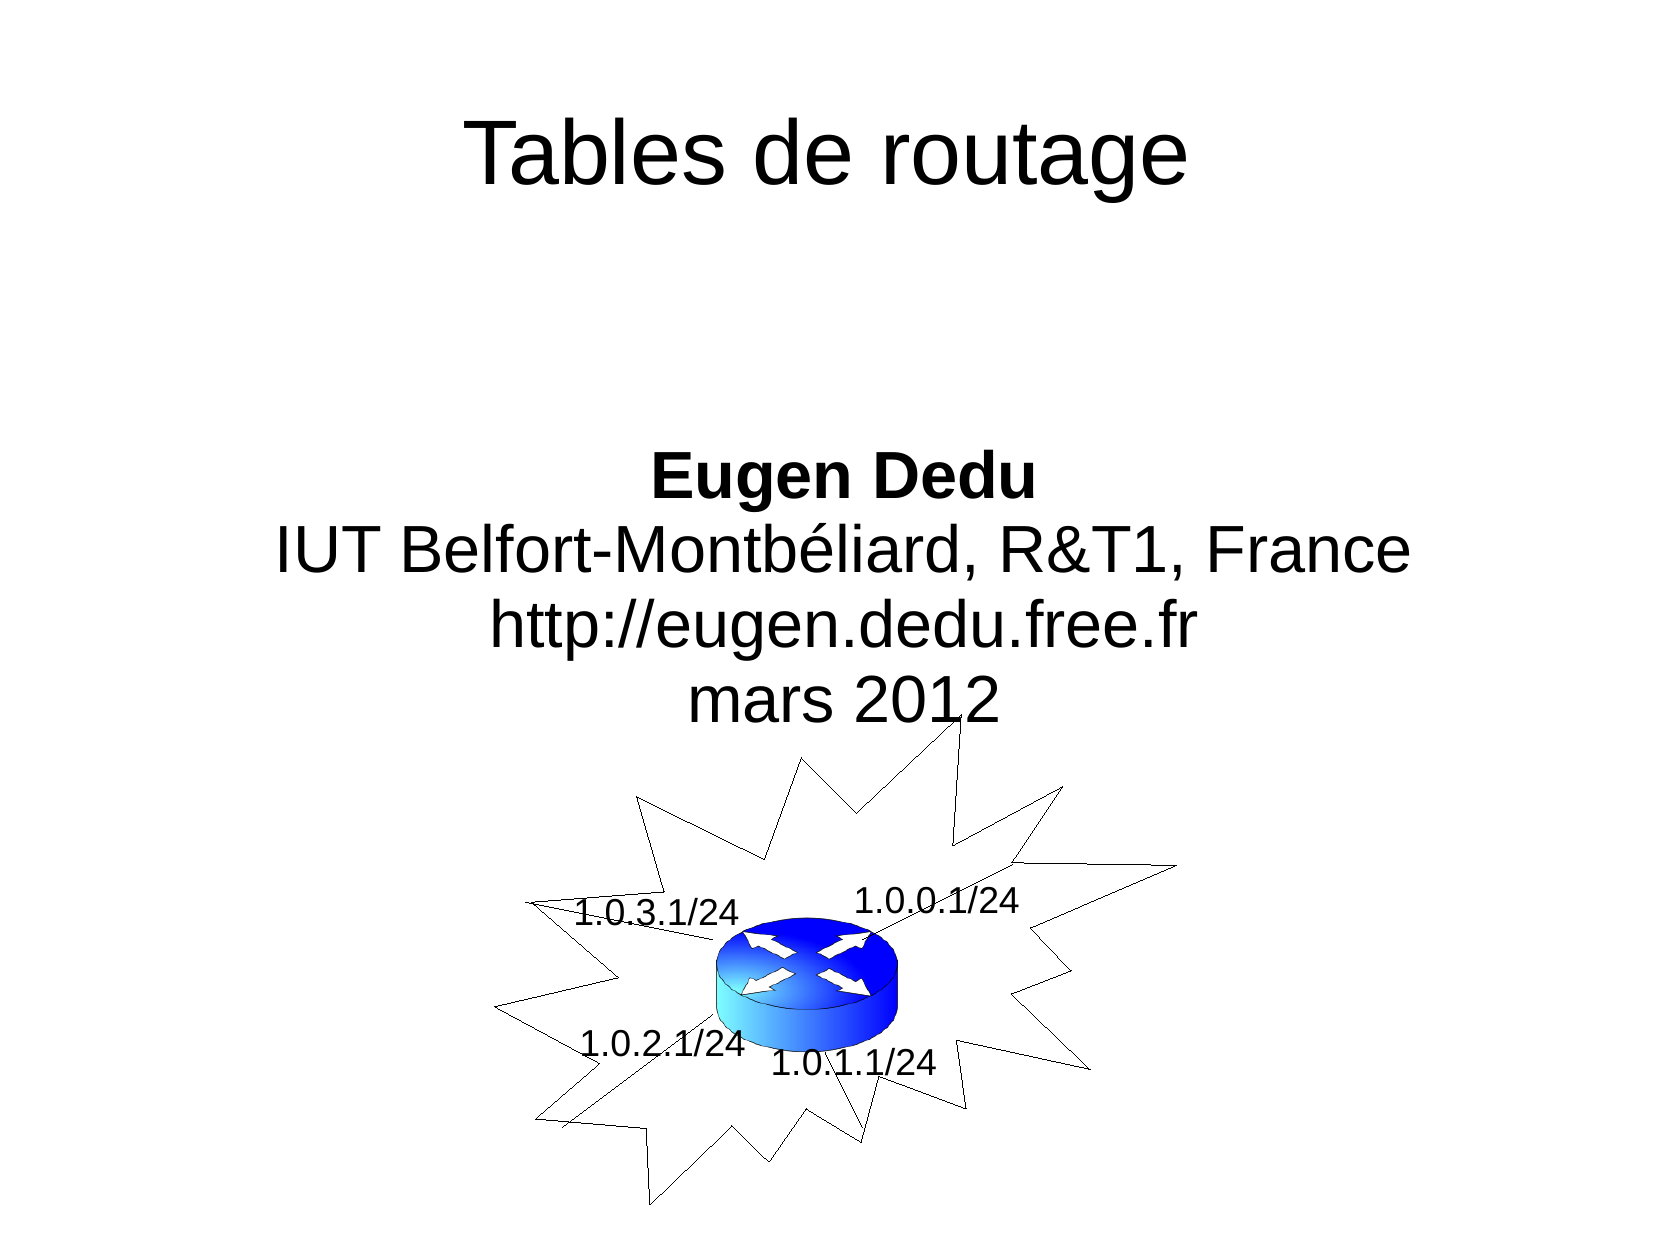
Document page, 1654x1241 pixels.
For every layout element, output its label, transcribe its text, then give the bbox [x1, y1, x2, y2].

text_box [531, 900, 558, 926]
text_box [731, 1035, 737, 1048]
text_box 1.0.1.1/24 [755, 1034, 922, 1096]
text_box 1.0.0.1/24 [838, 872, 1005, 935]
subtitle Eugen Dedu IUT Belfort-Montbéliard, R&T1, France http://eugen.dedu.free.fr mars 2012 [82, 290, 1571, 1109]
text_box 1.0.2.1/24 [564, 1014, 731, 1077]
text_box [725, 904, 731, 917]
title Tables de routage [82, 49, 1571, 257]
text_box 1.0.3.1/24 [558, 884, 725, 946]
text_box [922, 1054, 929, 1067]
text_box [494, 714, 1177, 1205]
